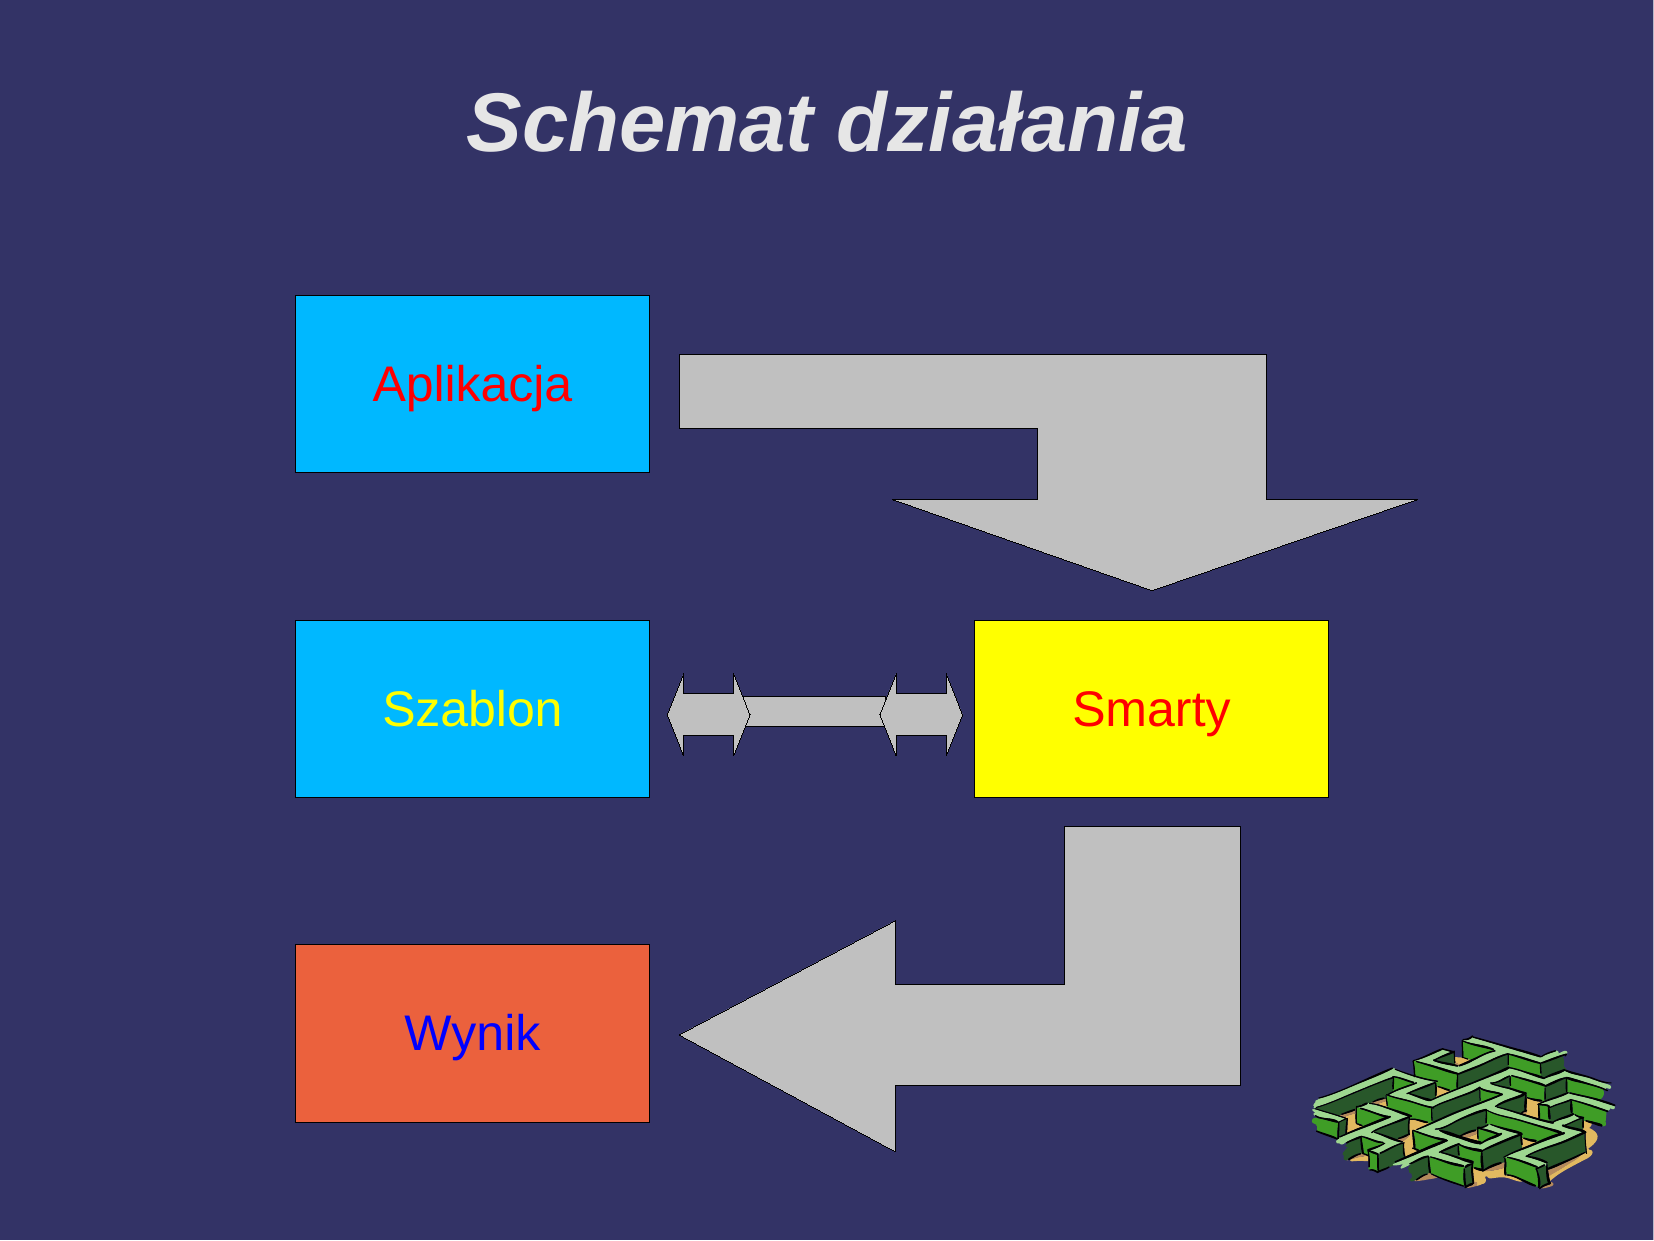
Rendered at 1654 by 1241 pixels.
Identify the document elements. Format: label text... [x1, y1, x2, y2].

text_box [679, 354, 1418, 591]
text_box Aplikacja [295, 295, 650, 473]
text_box Wynik [295, 944, 650, 1123]
title Schemat działania [121, 19, 1534, 227]
text_box [667, 673, 963, 756]
text_box [679, 826, 1241, 1152]
text_box Smarty [974, 620, 1329, 798]
text_box Szablon [295, 620, 650, 798]
